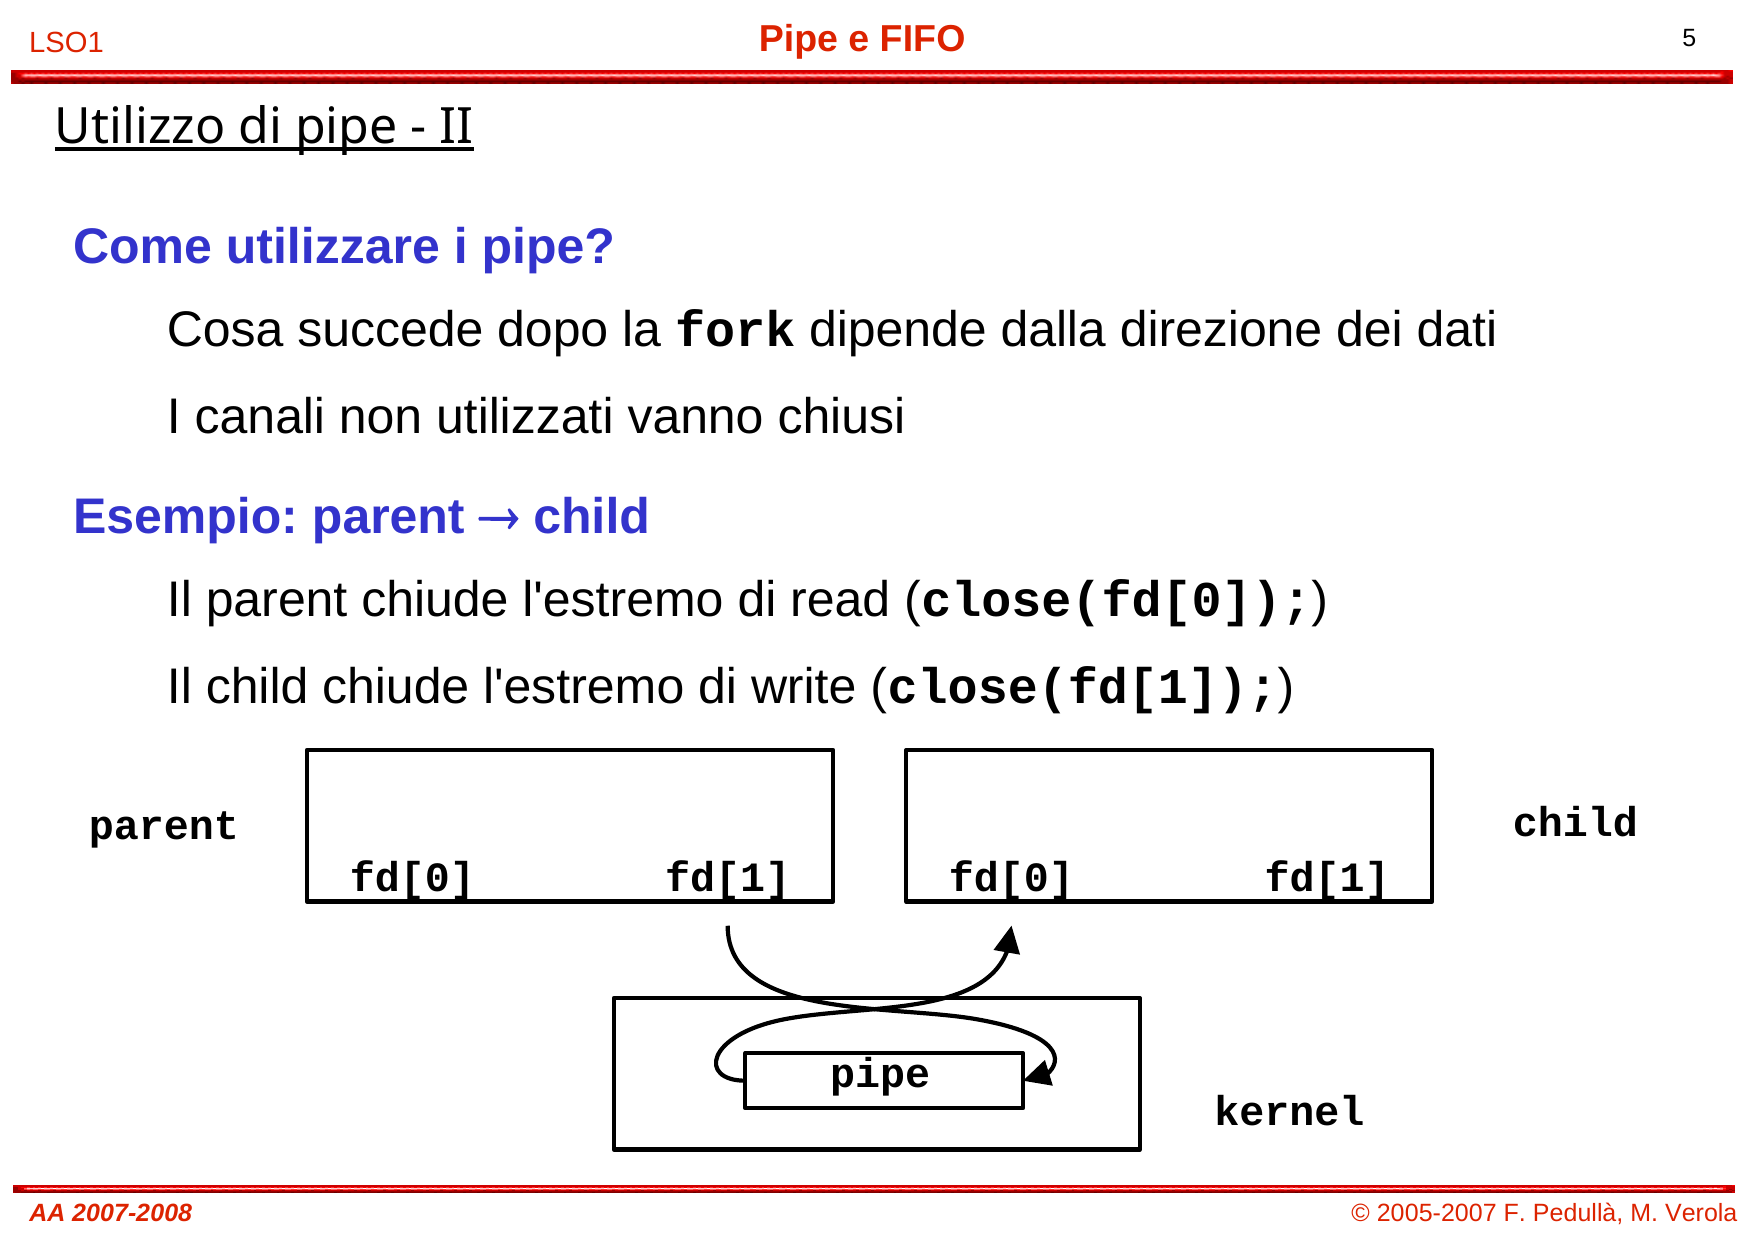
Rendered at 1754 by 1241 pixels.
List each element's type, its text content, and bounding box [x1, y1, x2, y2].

text_box fd[0] [316, 843, 508, 926]
picture [11, 70, 1733, 84]
text_box fd[1] [1231, 843, 1423, 926]
picture [13, 1185, 1735, 1193]
text_box fd[1] [632, 843, 824, 926]
text_box kernel [1177, 1077, 1401, 1160]
text_box fd[0] [916, 843, 1107, 926]
title Utilizzo di pipe - II [40, 78, 1714, 174]
text_box child [1479, 788, 1671, 871]
list Come utilizzare i pipe? Cosa succede dopo la fork dipende dalla direzione dei dati I canali non utilizzati vanno chiusi Esempio: parent  child Il parent chiude l'estremo di read (close(fd[0]);) Il child chiude l'estremo di write (close(fd[1]);) [58, 206, 1696, 729]
text_box parent [52, 791, 276, 874]
text_box pipe [800, 1039, 960, 1122]
